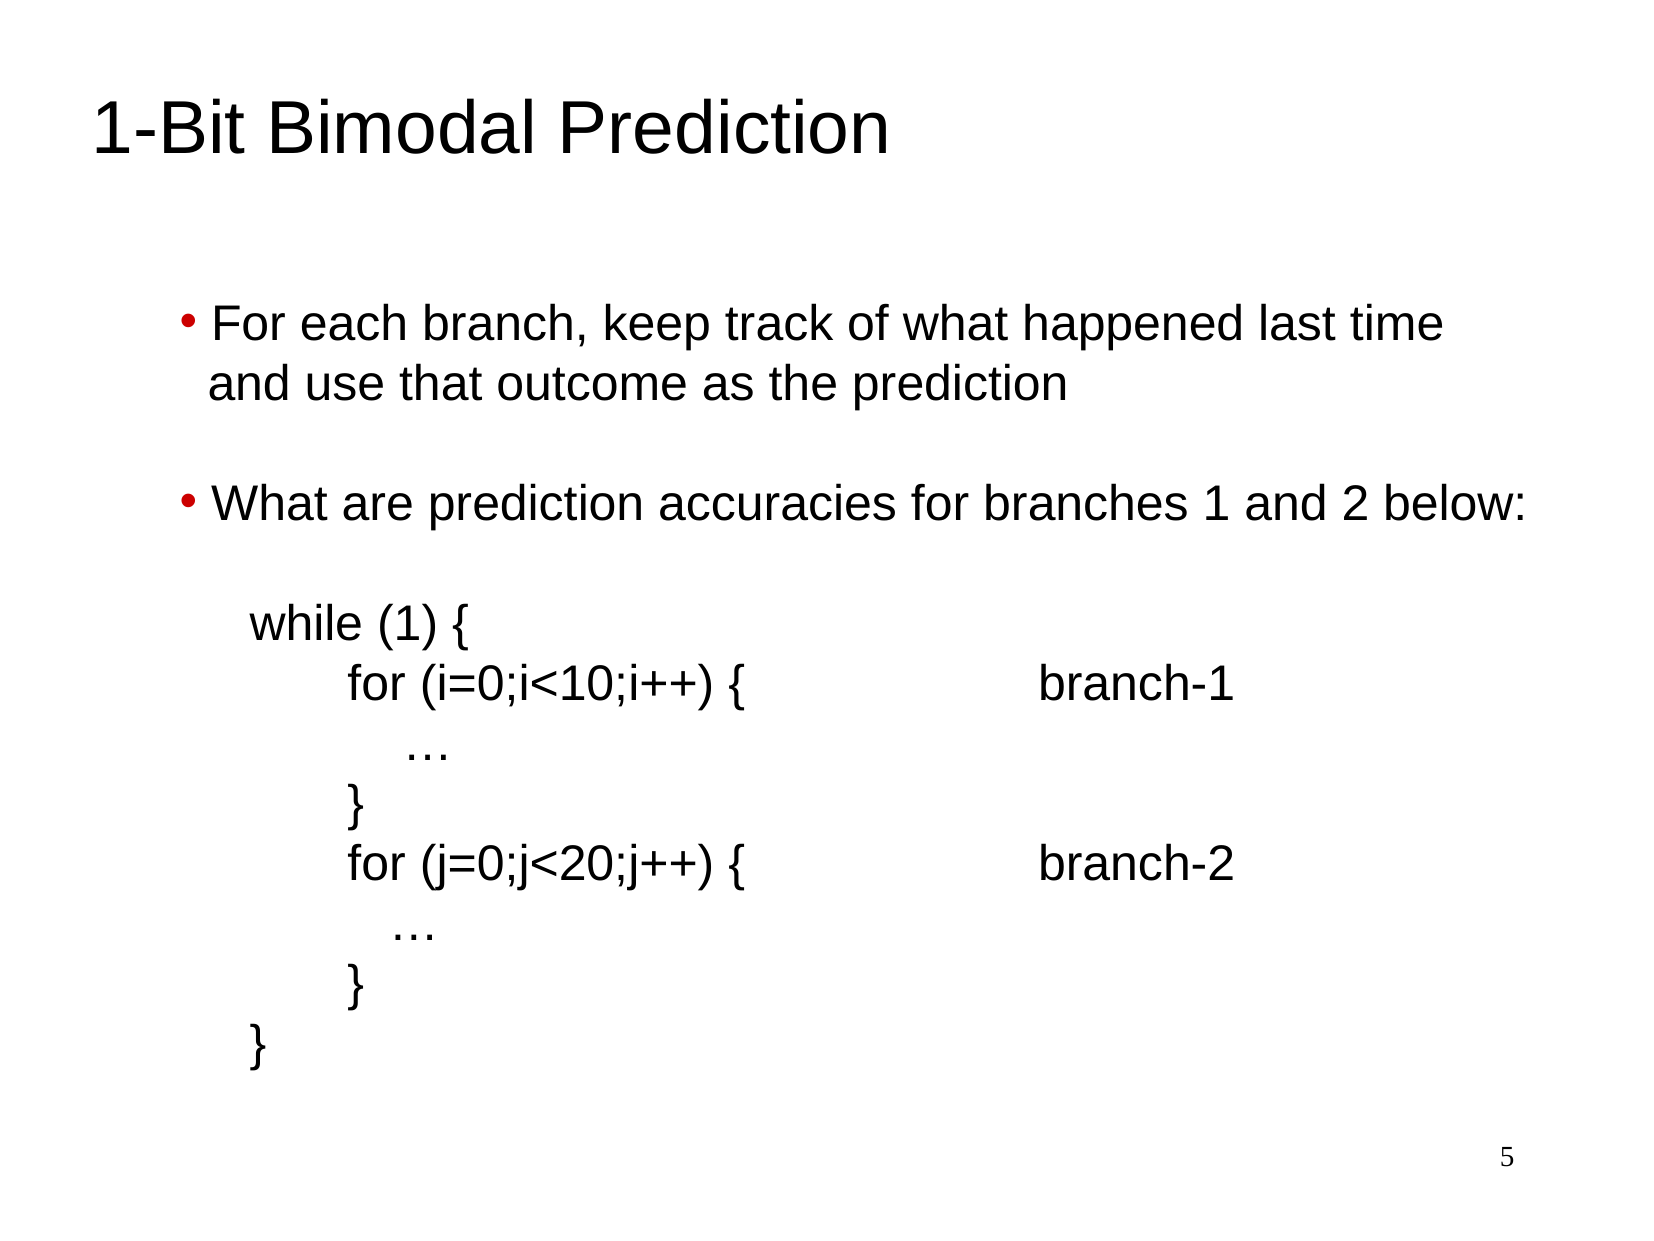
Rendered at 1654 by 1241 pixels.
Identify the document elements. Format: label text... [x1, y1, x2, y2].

text_box 1-Bit Bimodal Prediction [76, 71, 908, 177]
text_box For each branch, keep track of what happened last time and use that outcome as the prediction What are prediction accuracies for branches 1 and 2 below: while (1) { for (i=0;i<10;i++) { branch-1 … } for (j=0;j<20;j++) { branch-2 … } } [164, 282, 1544, 1079]
text_box <number> [1184, 1129, 1530, 1213]
